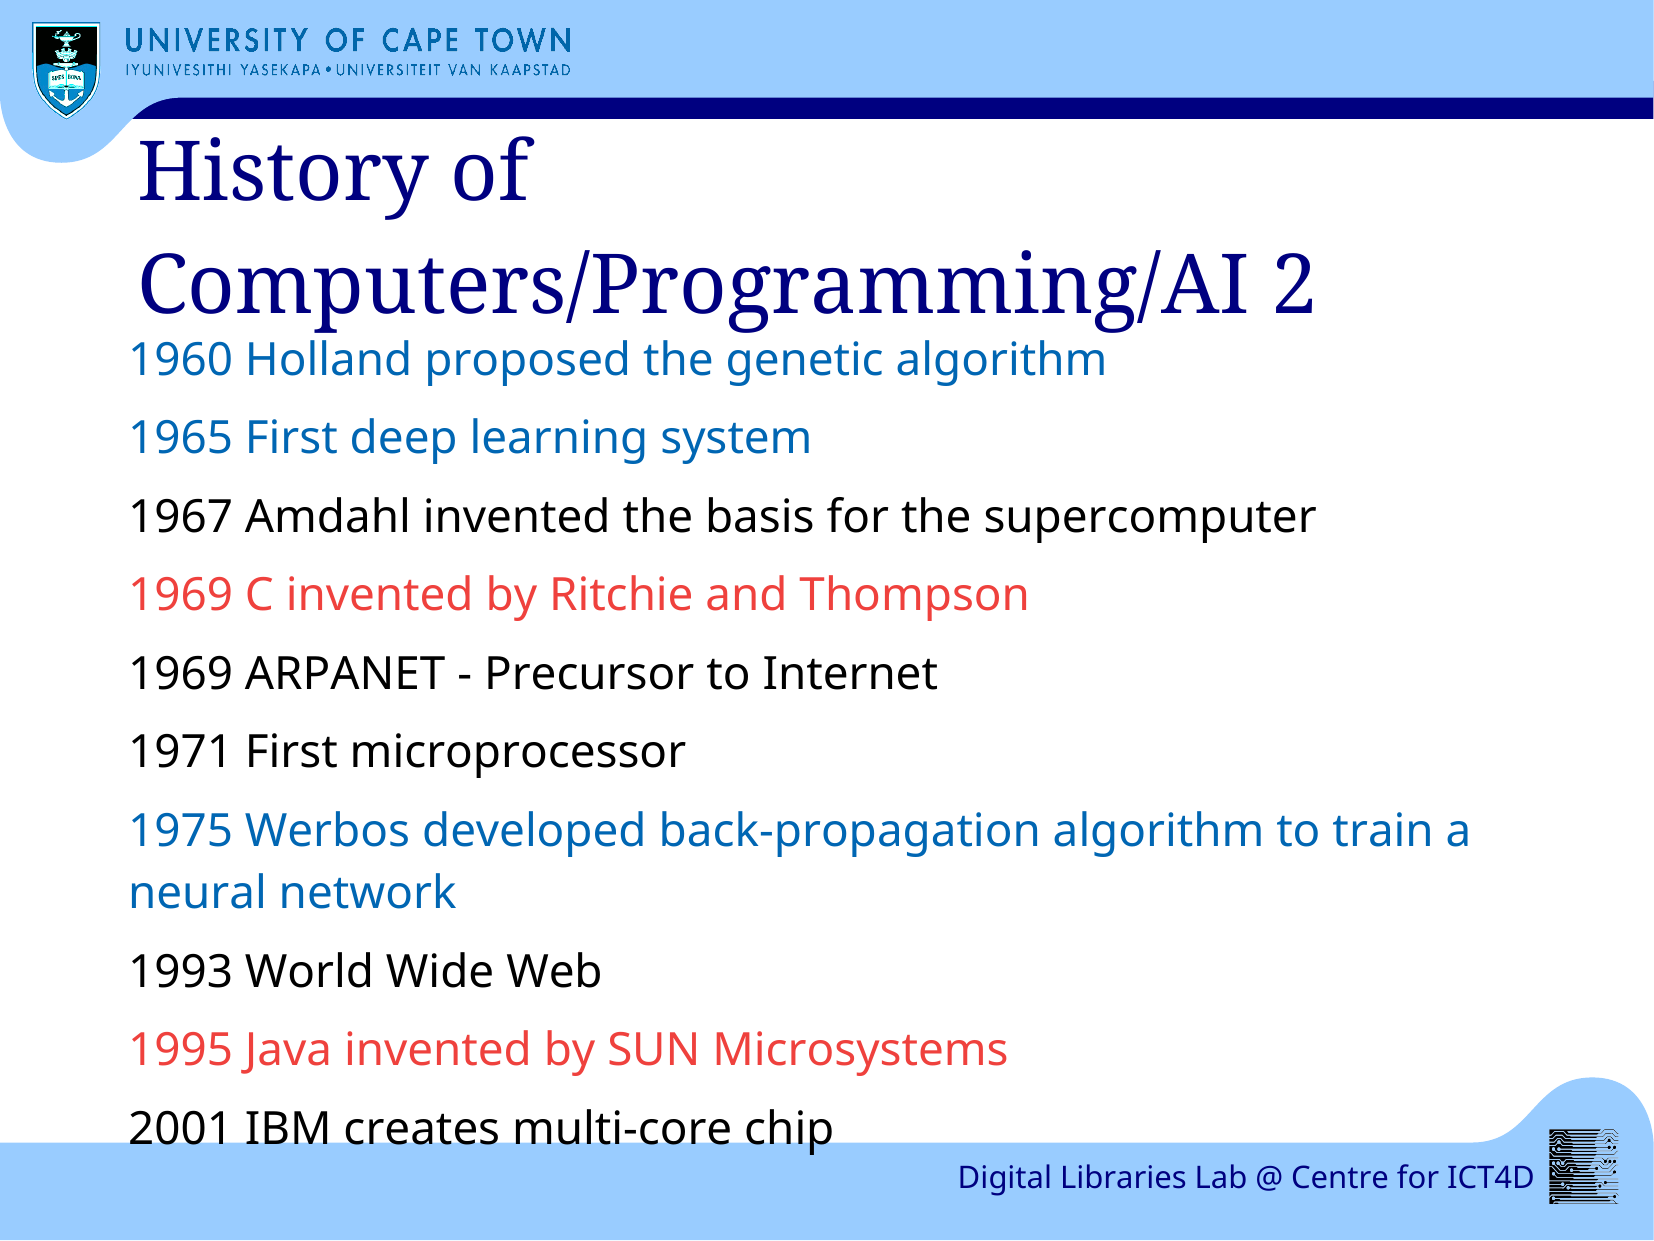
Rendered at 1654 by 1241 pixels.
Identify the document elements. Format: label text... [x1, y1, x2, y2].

picture [1549, 1129, 1619, 1204]
picture [32, 22, 101, 120]
picture [122, 25, 573, 78]
title History of Computers/Programming/AI 2 [137, 155, 1598, 296]
list 1960 Holland proposed the genetic algorithm 1965 First deep learning system 1967 Amdahl invented the basis for the supercomputer 1969 C invented by Ritchie and Thompson 1969 ARPANET - Precursor to Internet 1971 First microprocessor 1975 Werbos developed back-propagation algorithm to train a neural network 1993 World Wide Web 1995 Java invented by SUN Microsystems 2001 IBM creates multi-core chip [128, 326, 1597, 1189]
